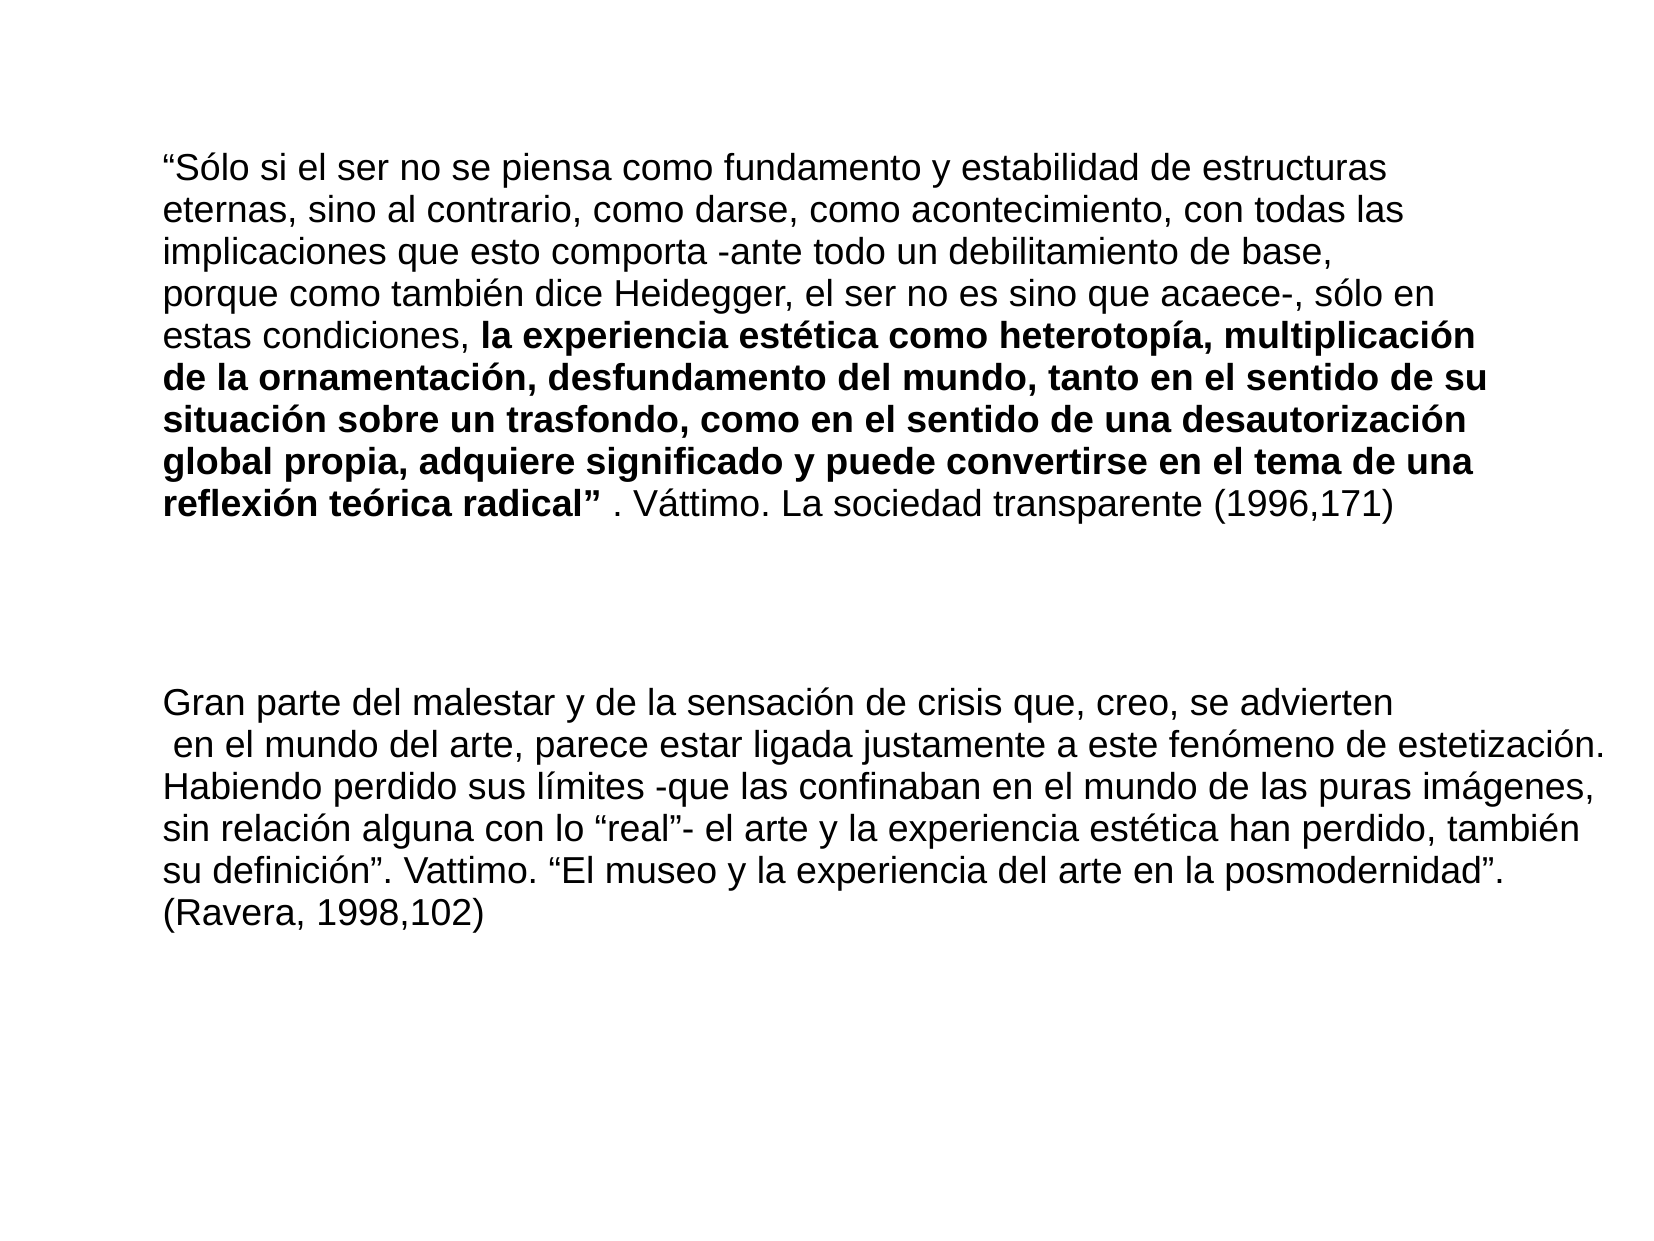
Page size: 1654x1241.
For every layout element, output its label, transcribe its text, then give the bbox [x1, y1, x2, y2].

text_box Gran parte del malestar y de la sensación de crisis que, creo, se advierten en el mundo del arte, parece estar ligada justamente a este fenómeno de estetización. Habiendo perdido sus límites -que las confinaban en el mundo de las puras imágenes, sin relación alguna con lo “real”- el arte y la experiencia estética han perdido, también su definición”. Vattimo. “El museo y la experiencia del arte en la posmodernidad”. (Ravera, 1998,102) [147, 673, 1635, 983]
text_box “Sólo si el ser no se piensa como fundamento y estabilidad de estructuras eternas, sino al contrario, como darse, como acontecimiento, con todas las implicaciones que esto comporta -ante todo un debilitamiento de base, porque como también dice Heidegger, el ser no es sino que acaece-, sólo en estas condiciones, la experiencia estética como heterotopía, multiplicación de la ornamentación, desfundamento del mundo, tanto en el sentido de su situación sobre un trasfondo, como en el sentido de una desautorización global propia, adquiere significado y puede convertirse en el tema de una reflexión teórica radical” . Váttimo. La sociedad transparente (1996,171) [147, 138, 1505, 532]
